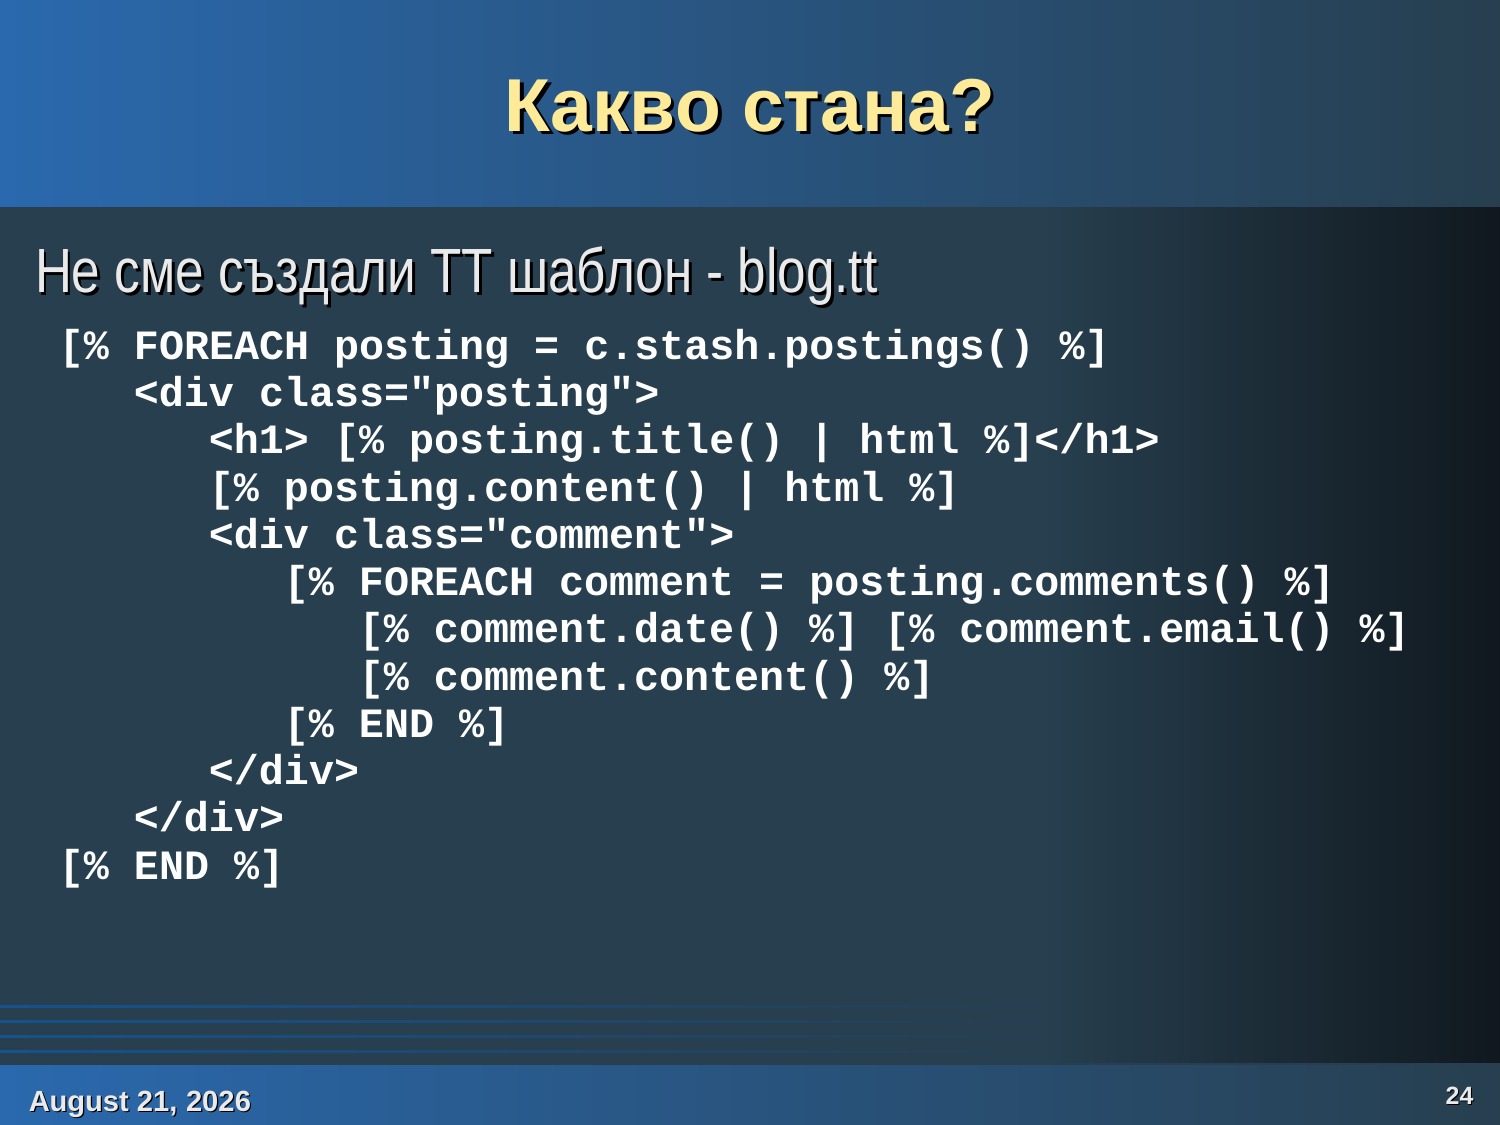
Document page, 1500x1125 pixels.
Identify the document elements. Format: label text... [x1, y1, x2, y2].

list Не сме създали TT шаблон - blog.tt [31, 232, 1469, 1065]
title Какво стана? [13, 8, 1487, 197]
text_box [% FOREACH posting = c.stash.postings() %] <div class="posting"> <h1> [% posting.title() | html %]</h1> [% posting.content() | html %] <div class="comment"> [% FOREACH comment = posting.comments() %] [% comment.date() %] [% comment.email() %] [% comment.content() %] [% END %] </div> </div> [% END %] [59, 324, 1477, 916]
